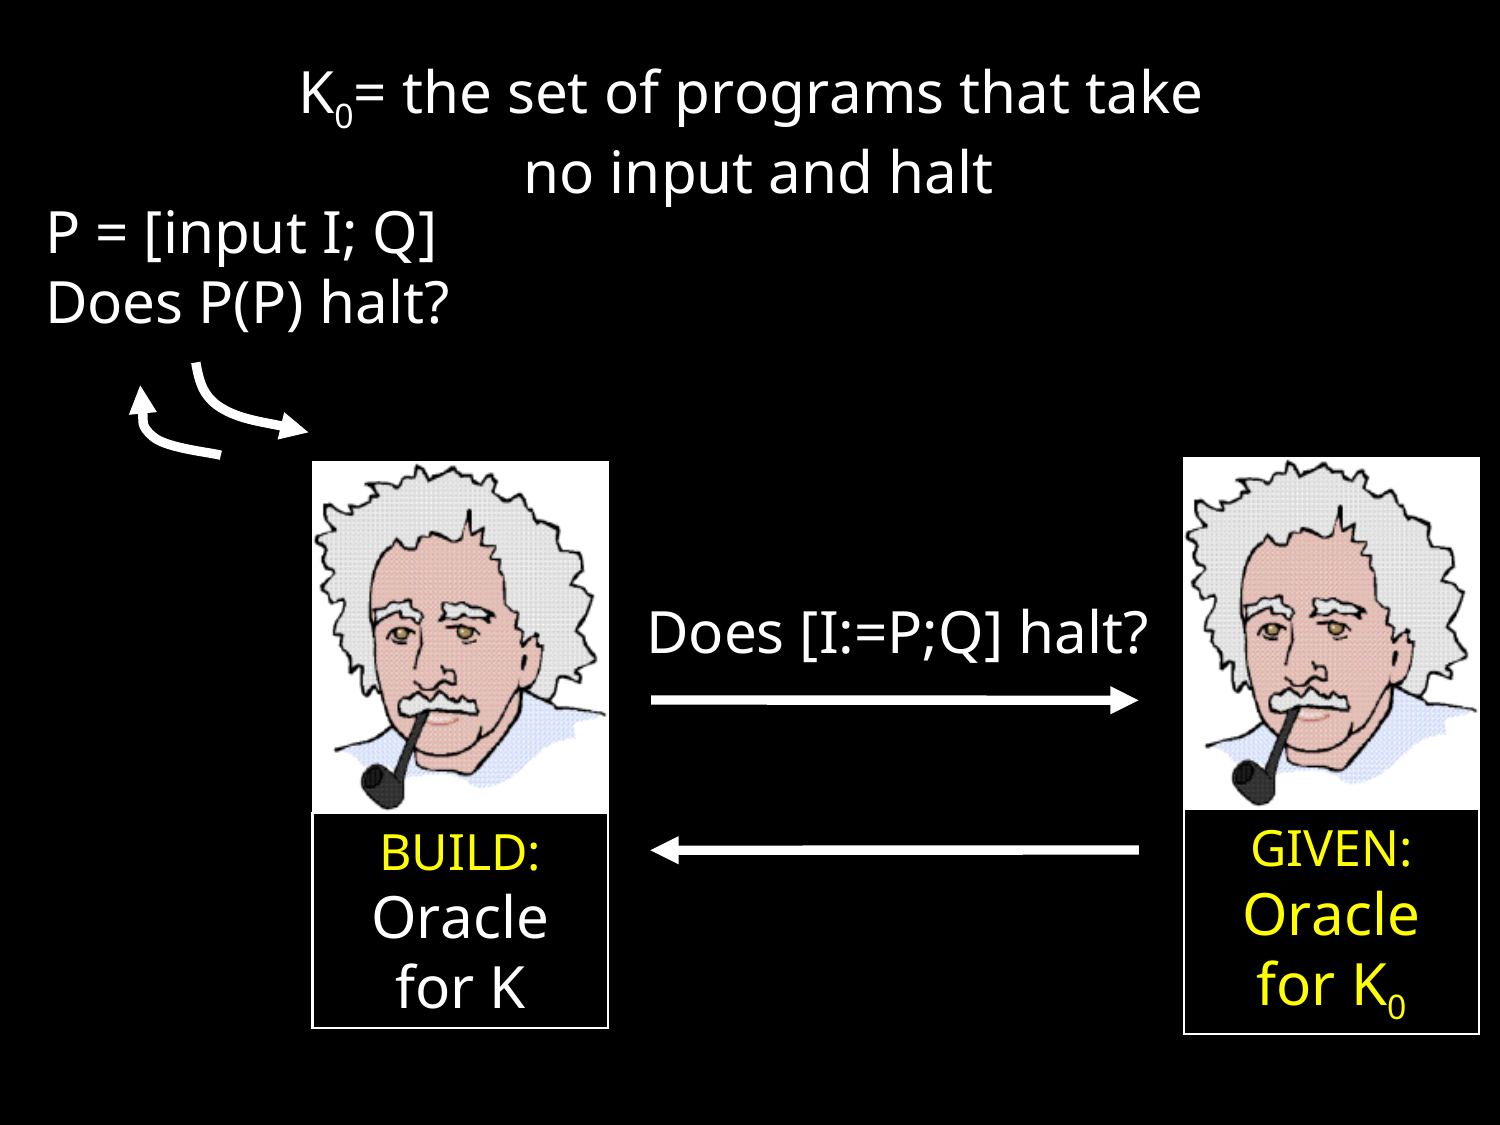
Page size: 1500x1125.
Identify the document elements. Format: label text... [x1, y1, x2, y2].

text_box P = [input I; Q] Does P(P) halt? [381, 215, 408, 249]
text_box BUILD:Oracle for K [312, 813, 608, 1029]
text_box Does [I:=P;Q] halt? [601, 587, 1194, 673]
text_box GIVEN:Oracle for K0 [1183, 809, 1480, 1035]
text_box K0= the set of programs that take no input and halt [253, 47, 1264, 213]
picture [312, 461, 609, 813]
text_box P = [input I; Q] Does P(P) halt? [0, 187, 563, 343]
picture [1183, 457, 1480, 809]
